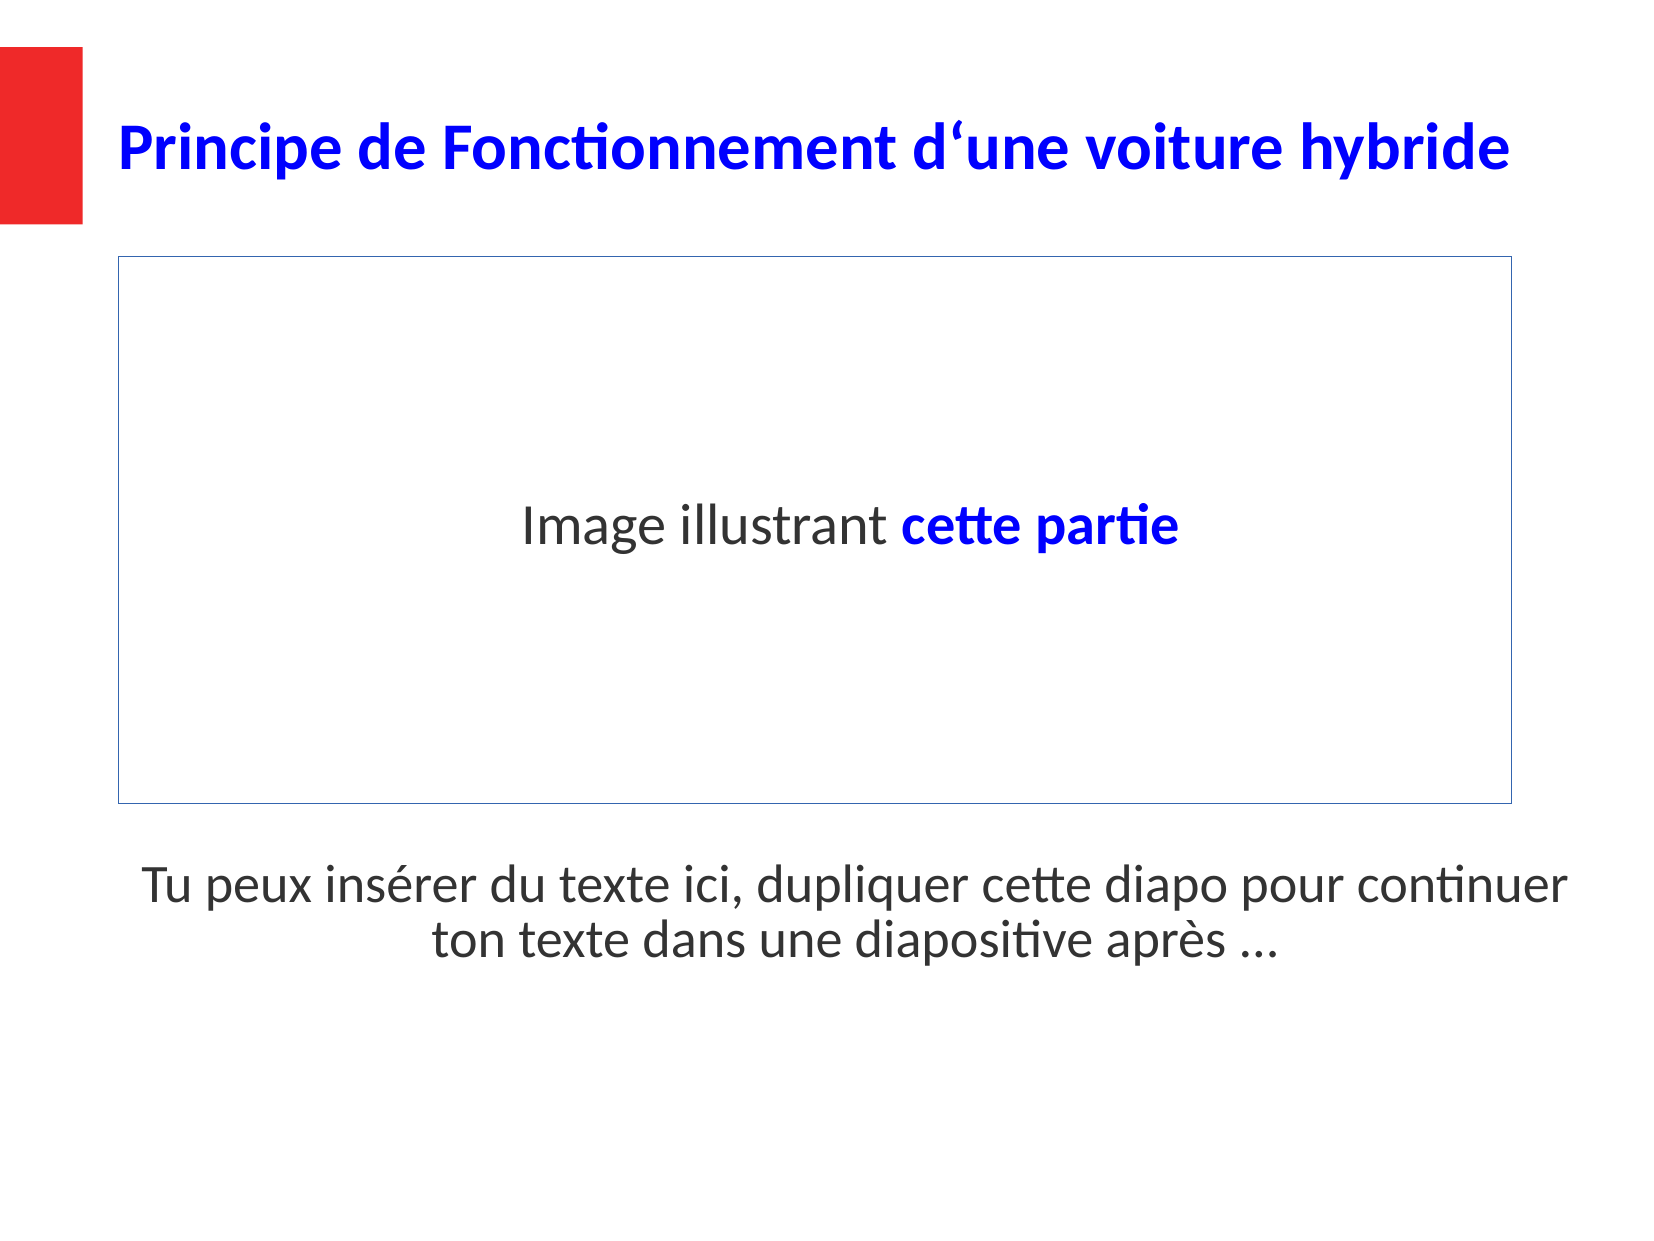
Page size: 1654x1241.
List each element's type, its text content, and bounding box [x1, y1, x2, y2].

list Image illustrant cette partie [118, 256, 1512, 804]
list Tu peux insérer du texte ici, dupliquer cette diapo pour continuer ton texte dans une diapositive après ... [47, 862, 1595, 1075]
title Principe de Fonctionnement d‘une voiture hybride [118, 49, 1571, 257]
